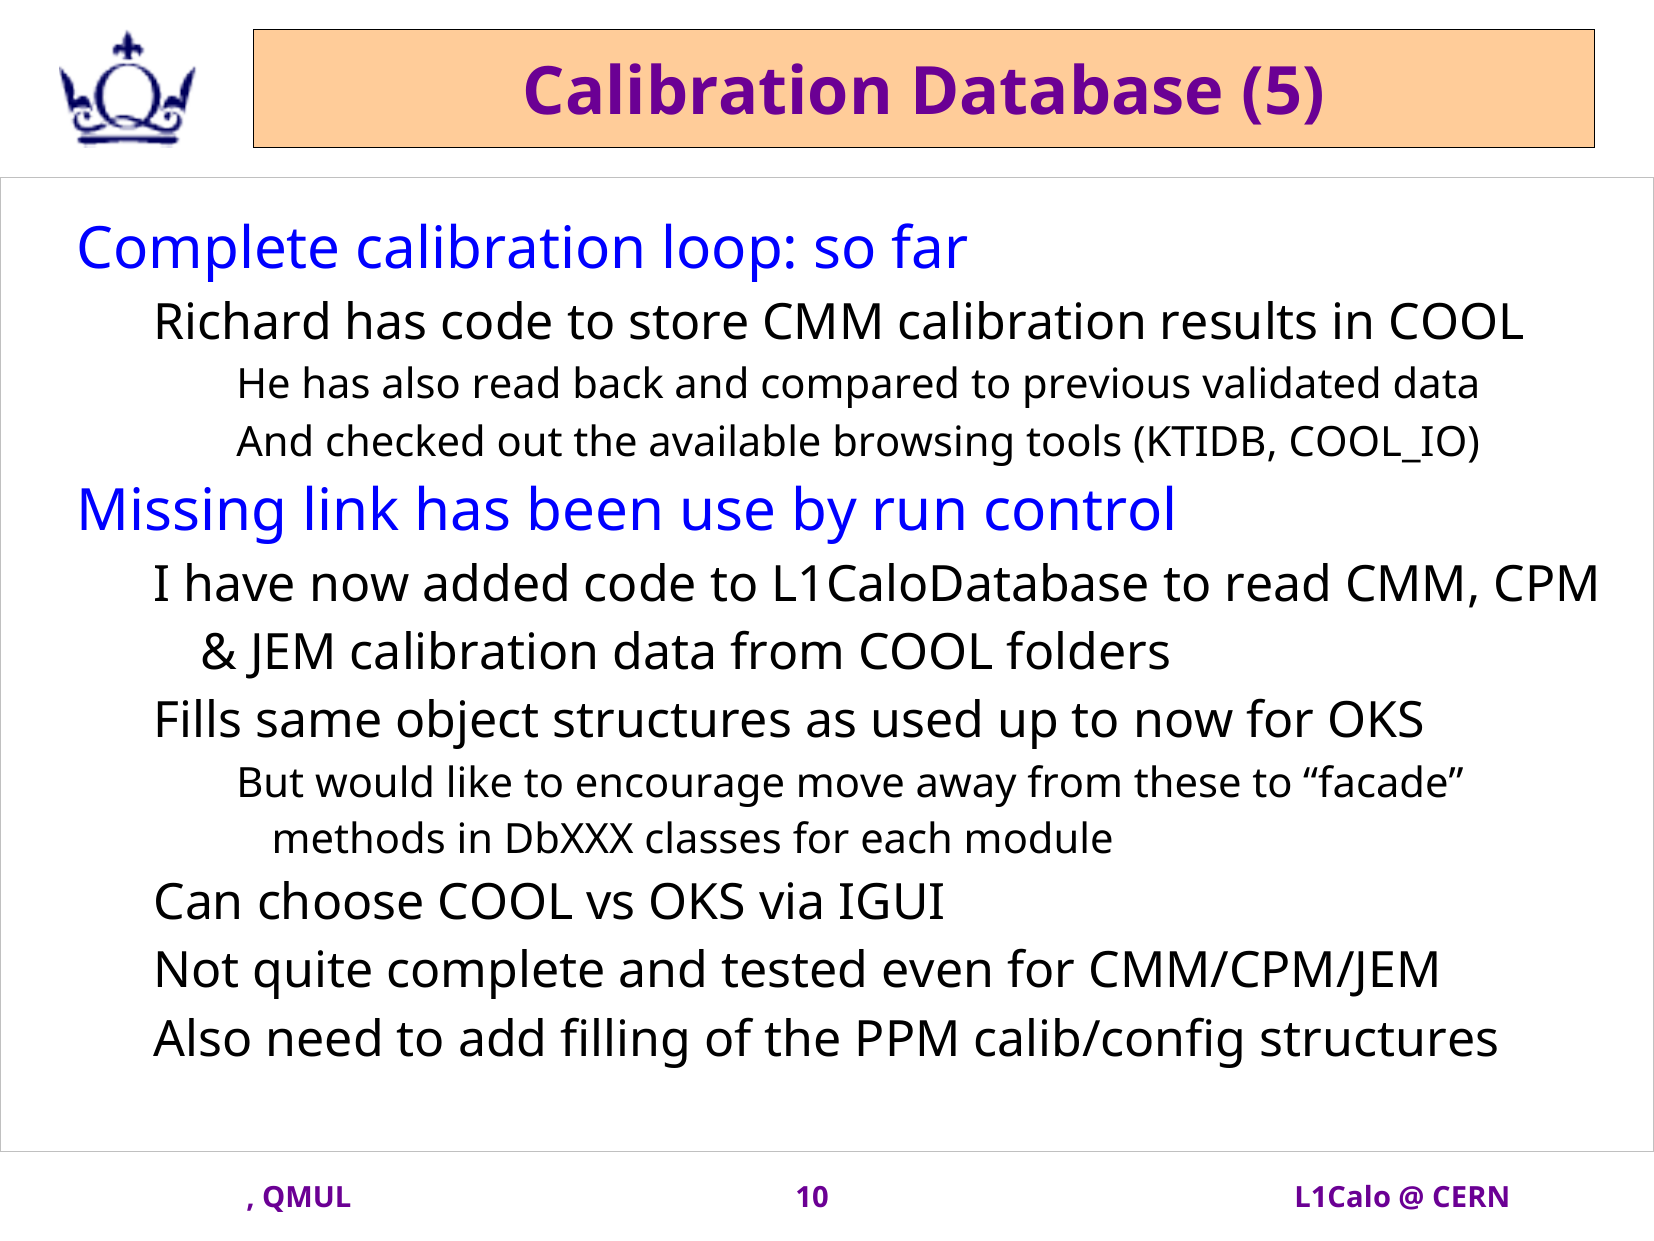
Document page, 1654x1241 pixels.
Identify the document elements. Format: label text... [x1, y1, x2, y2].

picture [59, 29, 200, 148]
list Complete calibration loop: so far Richard has code to store CMM calibration results in COOL He has also read back and compared to previous validated data And checked out the available browsing tools (KTIDB, COOL_IO) Missing link has been use by run control I have now added code to L1CaloDatabase to read CMM, CPM & JEM calibration data from COOL folders Fills same object structures as used up to now for OKS But would like to encourage move away from these to “facade” methods in DbXXX classes for each module Can choose COOL vs OKS via IGUI Not quite complete and tested even for CMM/CPM/JEM Also need to add filling of the PPM calib/config structures [59, 206, 1603, 1127]
title Calibration Database (5) [253, 29, 1595, 148]
